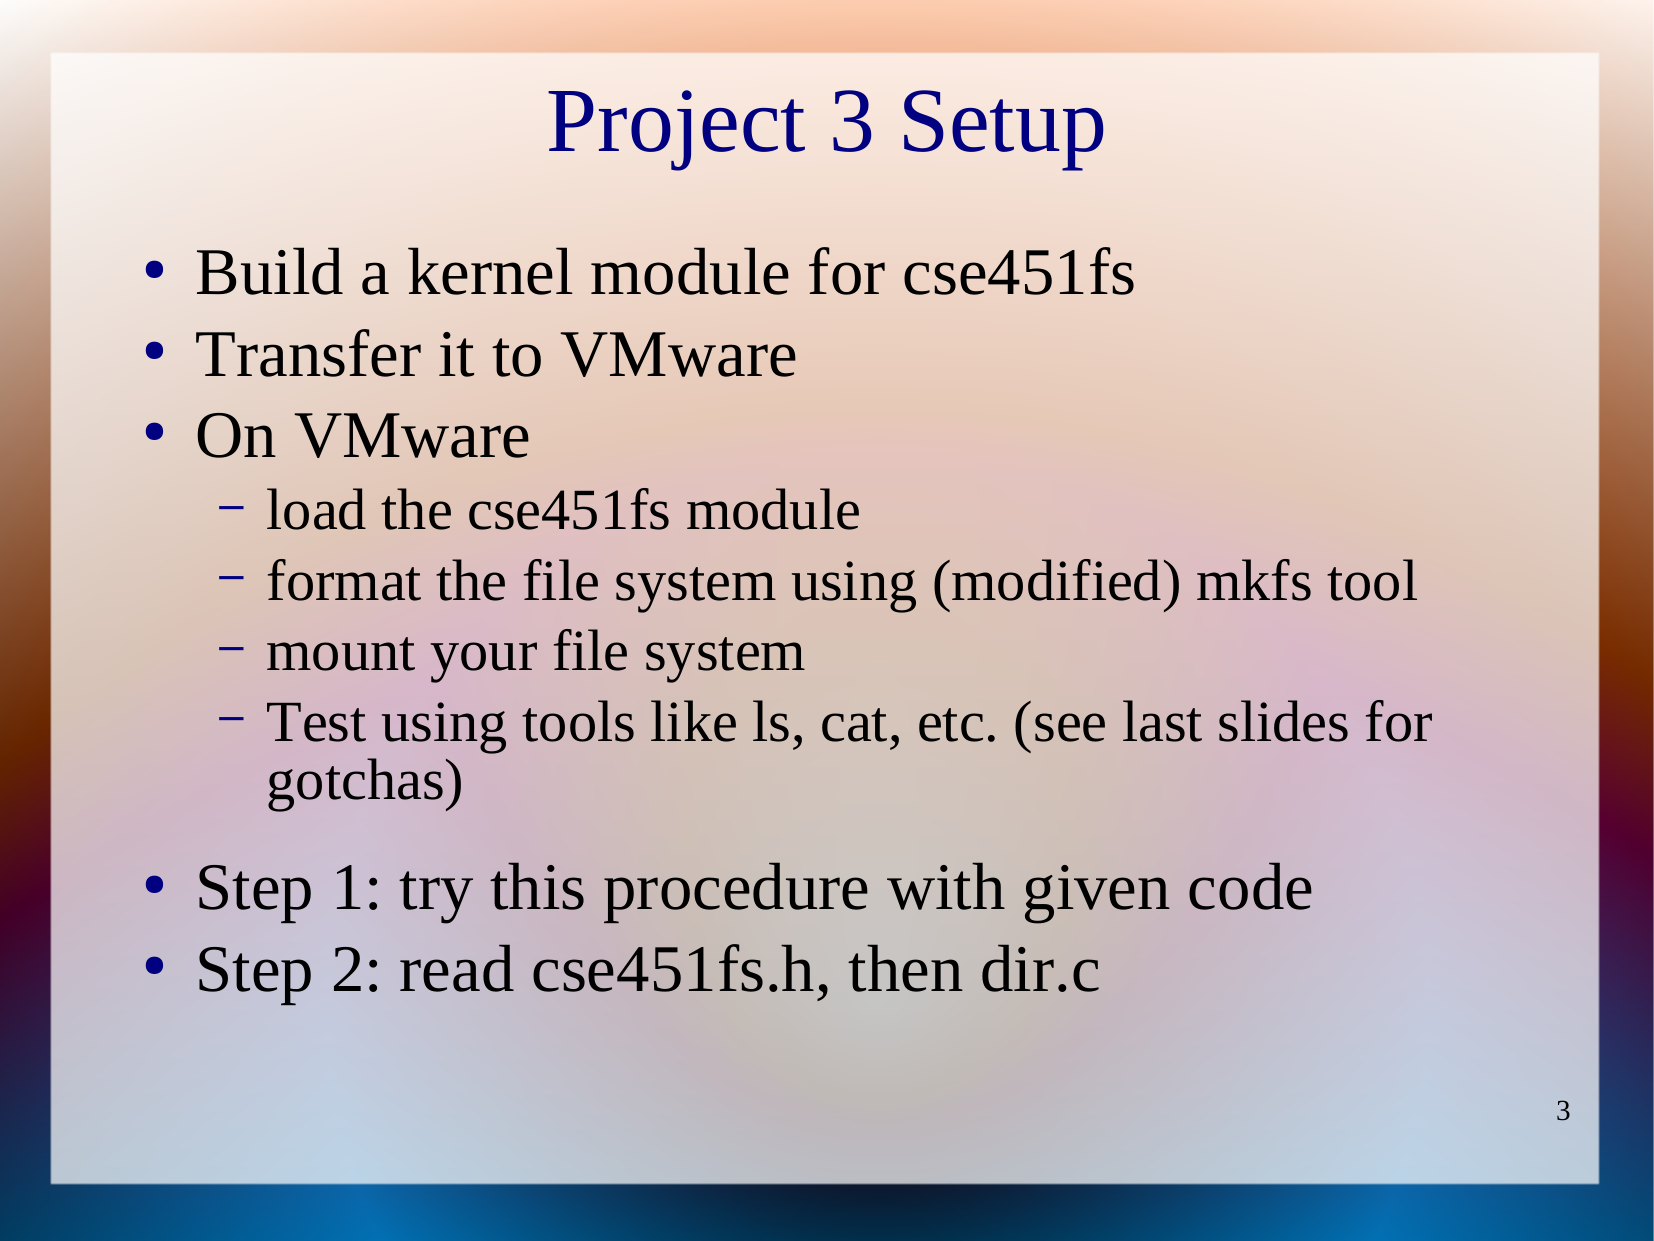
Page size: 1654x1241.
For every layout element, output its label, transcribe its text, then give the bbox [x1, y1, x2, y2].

title Project 3 Setup [37, 38, 1618, 180]
picture [0, 0, 1654, 1241]
list Build a kernel module for cse451fs Transfer it to VMware On VMware load the cse451fs module format the file system using (modified) mkfs tool mount your file system Test using tools like ls, cat, etc. (see last slides for gotchas) Step 1: try this procedure with given code Step 2: read cse451fs.h, then dir.c [110, 234, 1620, 1111]
